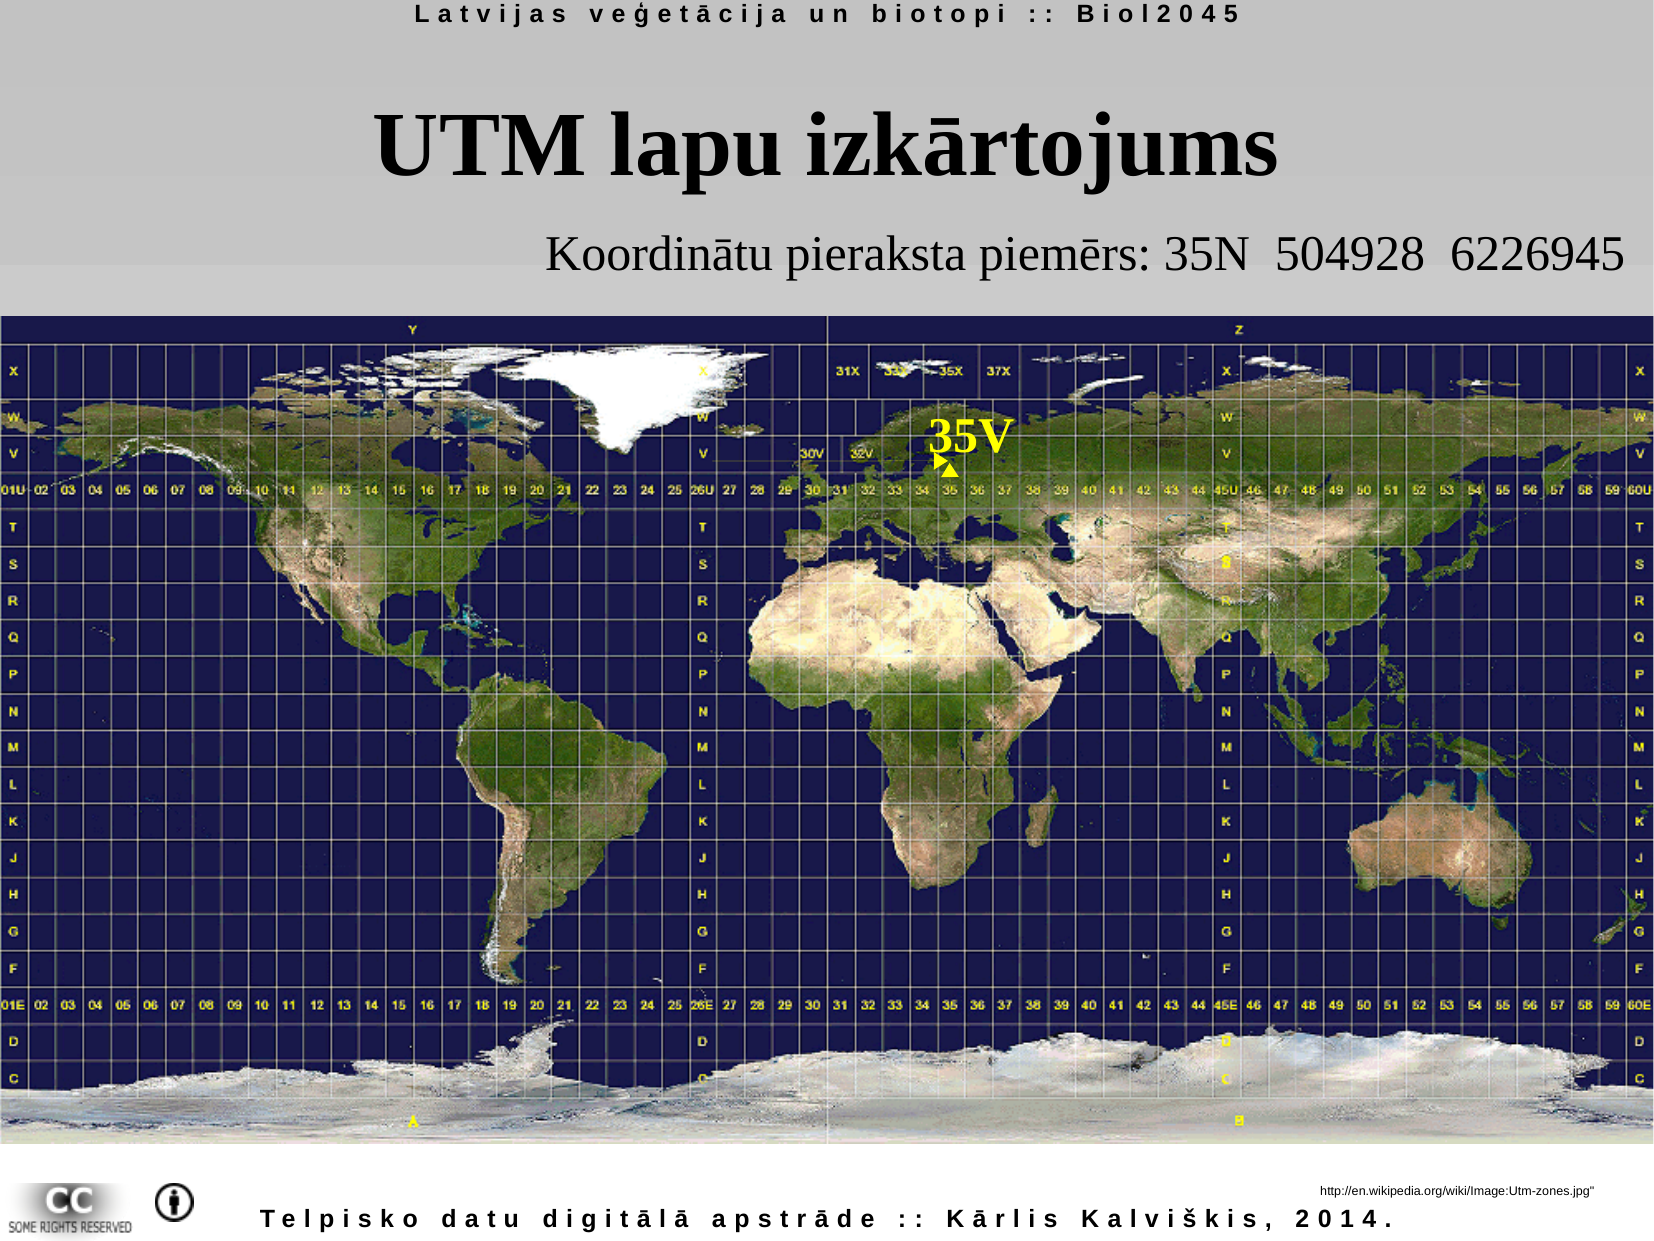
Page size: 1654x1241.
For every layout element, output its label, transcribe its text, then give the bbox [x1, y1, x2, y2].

title UTM lapu izkārtojums [0, 1, 1654, 287]
picture [0, 287, 1654, 1241]
text_box 35V [928, 408, 1015, 464]
text_box Koordinātu pieraksta piemērs: 35N 504928 6226945 [545, 225, 1626, 282]
text_box http://en.wikipedia.org/wiki/Image:Utm-zones.jpg" [1320, 1183, 1595, 1199]
